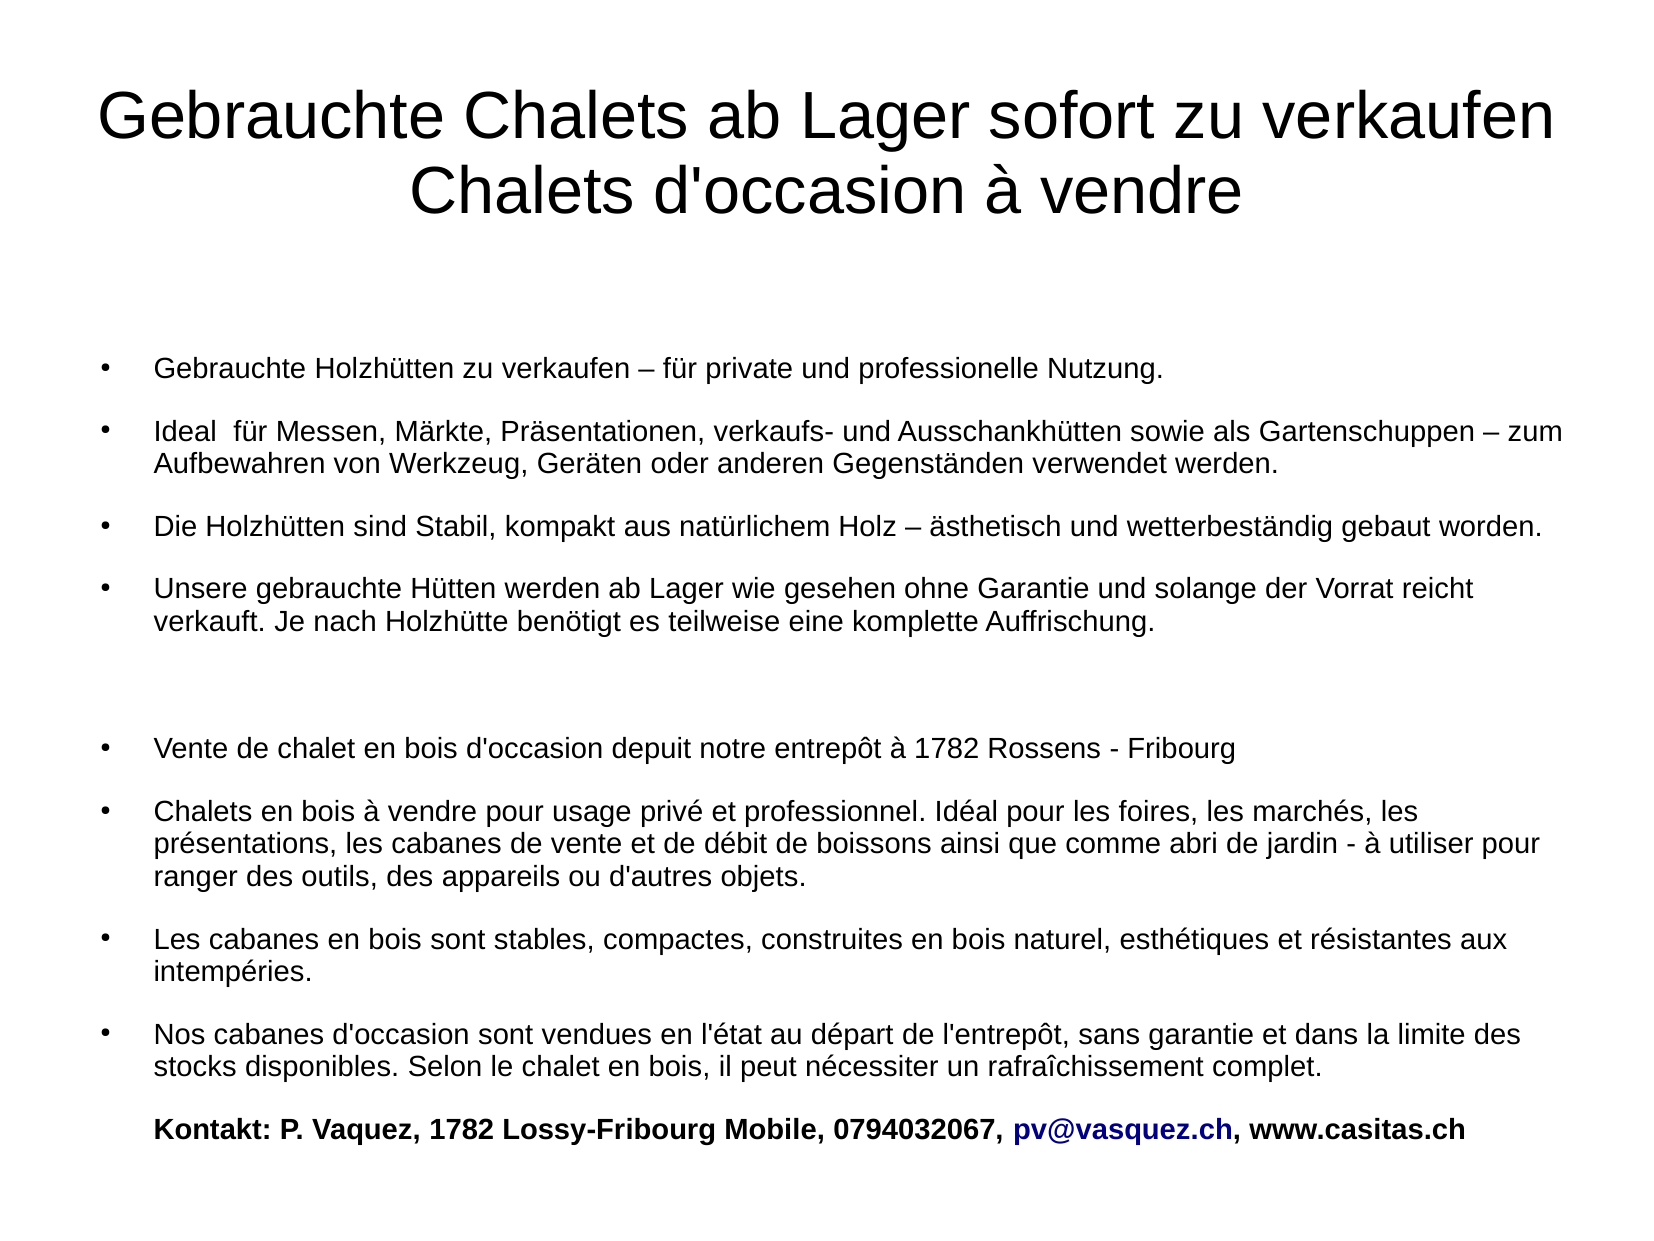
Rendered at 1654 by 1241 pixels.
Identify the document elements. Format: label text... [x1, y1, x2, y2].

title Gebrauchte Chalets ab Lager sofort zu verkaufen Chalets d'occasion à vendre [82, 49, 1571, 257]
list Gebrauchte Holzhütten zu verkaufen – für private und professionelle Nutzung. Ideal für Messen, Märkte, Präsentationen, verkaufs- und Ausschankhütten sowie als Gartenschuppen – zum Aufbewahren von Werkzeug, Geräten oder anderen Gegenständen verwendet werden. Die Holzhütten sind Stabil, kompakt aus natürlichem Holz – ästhetisch und wetterbeständig gebaut worden. Unsere gebrauchte Hütten werden ab Lager wie gesehen ohne Garantie und solange der Vorrat reicht verkauft. Je nach Holzhütte benötigt es teilweise eine komplette Auffrischung. Vente de chalet en bois d'occasion depuit notre entrepôt à 1782 Rossens - Fribourg Chalets en bois à vendre pour usage privé et professionnel. Idéal pour les foires, les marchés, les présentations, les cabanes de vente et de débit de boissons ainsi que comme abri de jardin - à utiliser pour ranger des outils, des appareils ou d'autres objets. Les cabanes en bois sont stables, compactes, construites en bois naturel, esthétiques et résistantes aux intempéries. Nos cabanes d'occasion sont vendues en l'état au départ de l'entrepôt, sans garantie et dans la limite des stocks disponibles. Selon le chalet en bois, il peut nécessiter un rafraîchissement complet. Kontakt: P. Vaquez, 1782 Lossy-Fribourg Mobile, 0794032067, pv@vasquez.ch, www.casitas.ch [82, 290, 1571, 1209]
